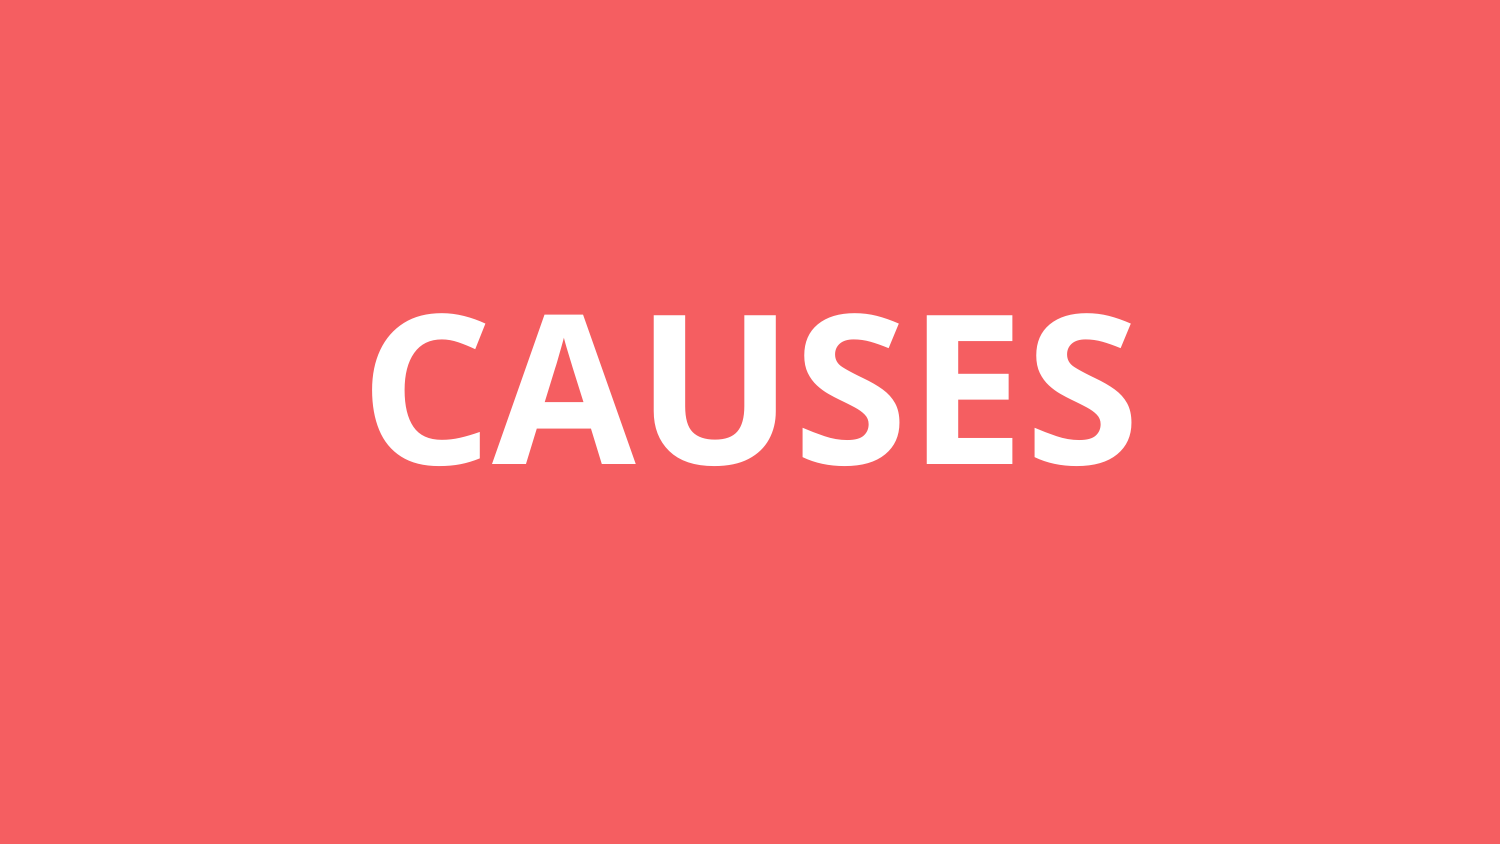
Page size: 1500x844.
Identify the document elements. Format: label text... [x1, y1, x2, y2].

title CAUSES [83, 233, 1417, 529]
